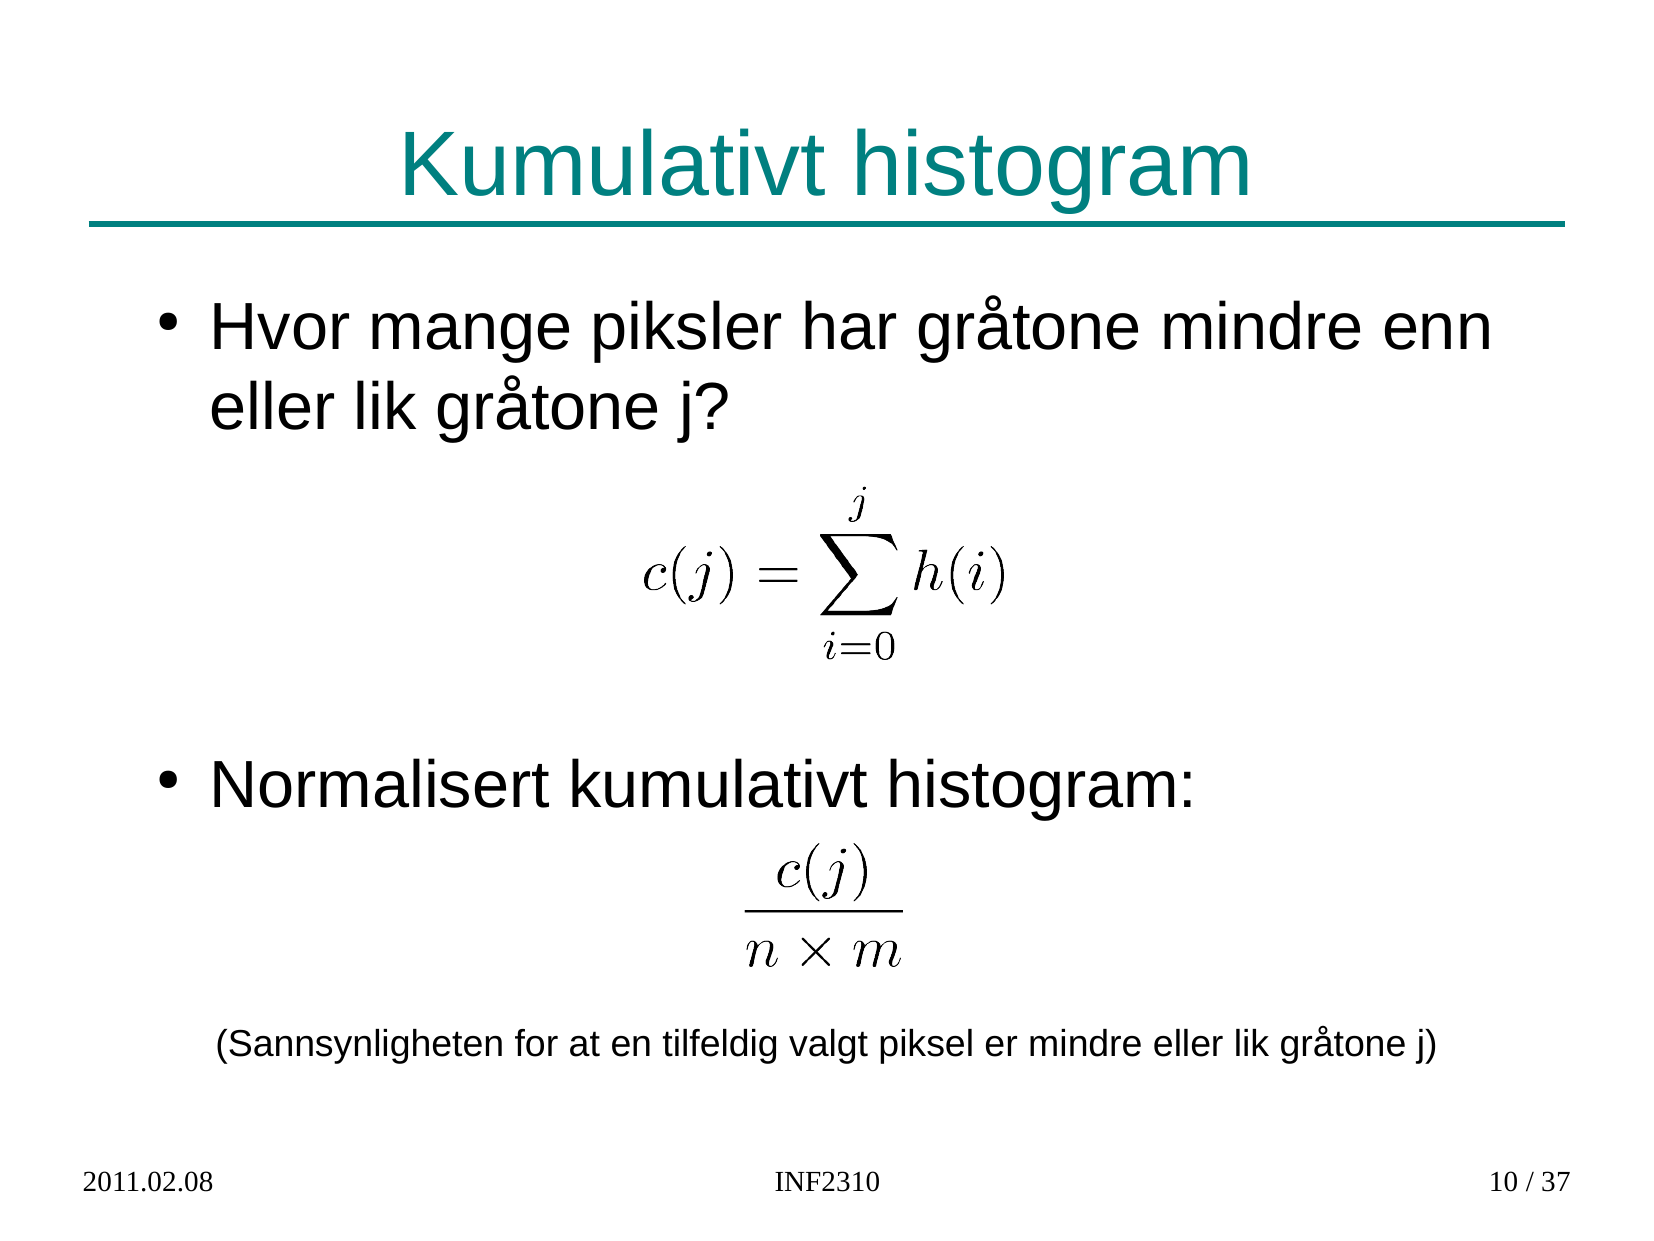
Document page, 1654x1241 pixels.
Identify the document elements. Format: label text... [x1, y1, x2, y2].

picture [637, 480, 1017, 662]
picture [739, 834, 915, 975]
title Kumulativt histogram [123, 68, 1530, 249]
list Hvor mange piksler har gråtone mindre enn eller lik gråtone j? Normalisert kumulativt histogram: (Sannsynligheten for at en tilfeldig valgt piksel er mindre eller lik gråtone j) [123, 275, 1530, 1144]
